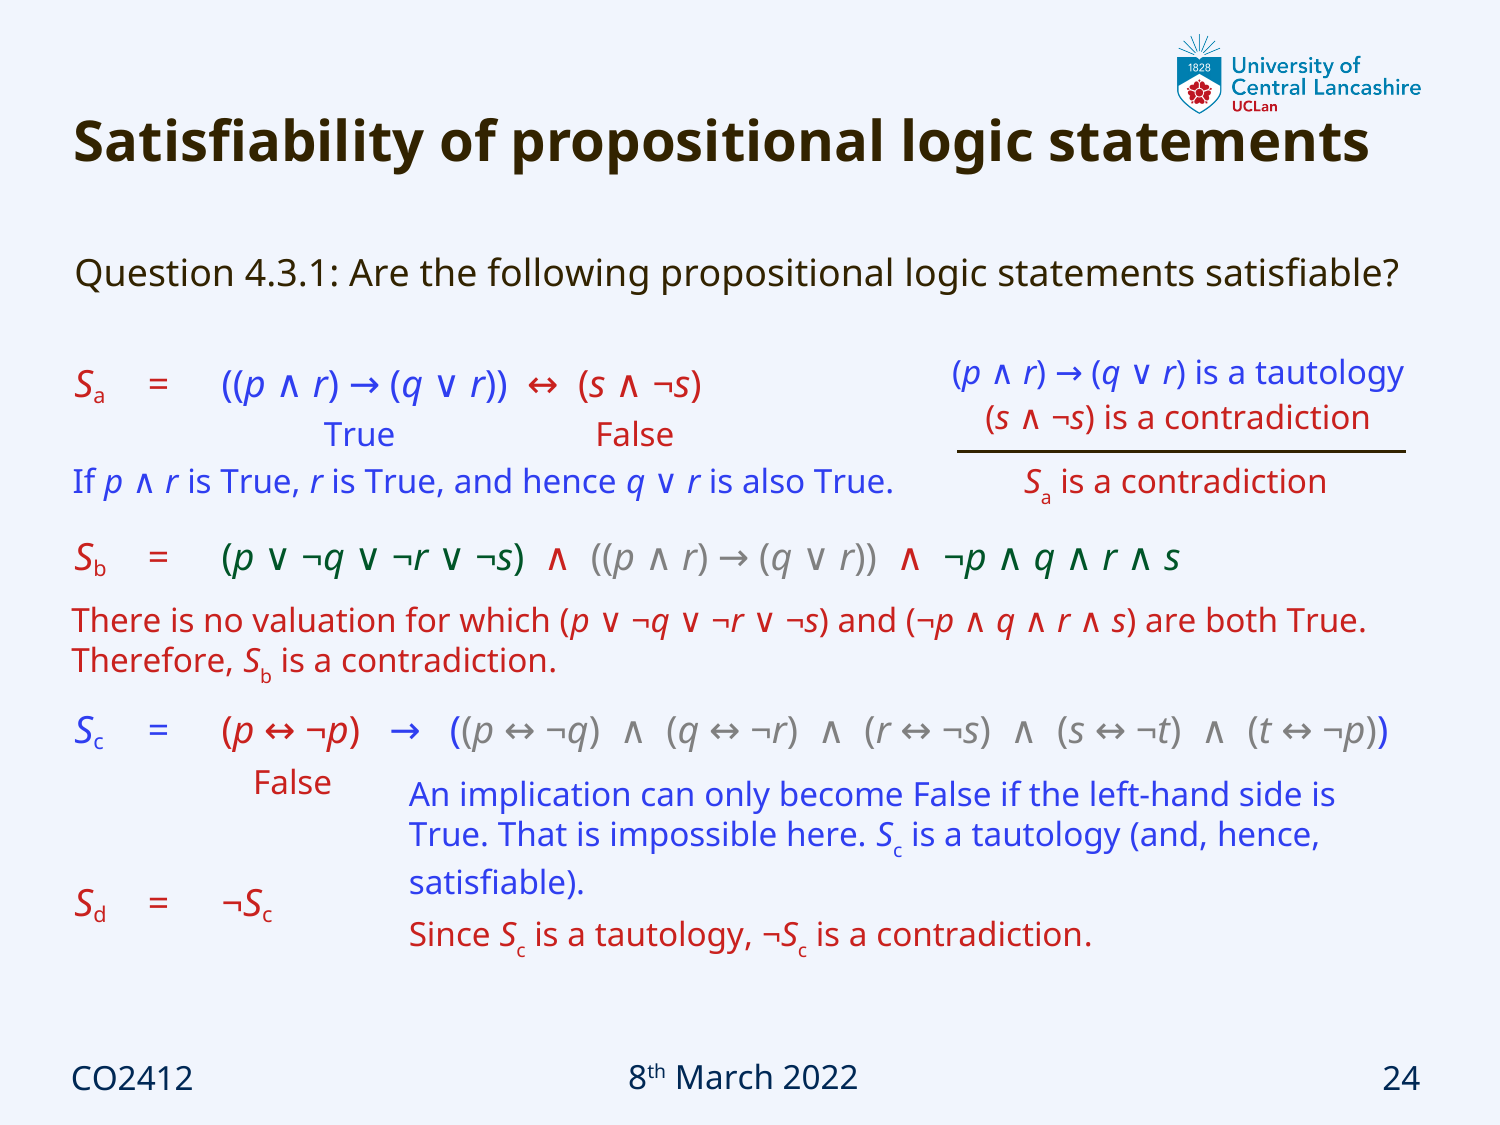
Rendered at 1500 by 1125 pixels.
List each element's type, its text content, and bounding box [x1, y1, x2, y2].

text_box False [238, 753, 384, 809]
picture [1177, 34, 1421, 93]
title Satisfiability of propositional logic statements [58, 93, 1475, 186]
text_box Since Sc is a tautology, ¬Sc is a contradiction. [394, 905, 1438, 969]
text_box Sa = ((p ∧ r) → (q ∨ r)) ↔ (s ∧ ¬s) Sb = (p ∨ ¬q ∨ ¬r ∨ ¬s) ∧ ((p ∧ r) → (q ∨ r)) ∧ ¬p ∧ q ∧ r ∧ s Sc = (p ↔ ¬p) → ((p ↔ ¬q) ∧ (q ↔ ¬r) ∧ (r ↔ ¬s) ∧ (s ↔ ¬t) ∧ (t ↔ ¬p)) Sd = ¬Sc [59, 346, 1435, 935]
text_box There is no valuation for which (p ∨ ¬q ∨ ¬r ∨ ¬s) and (¬p ∧ q ∧ r ∧ s) are both True. Therefore, Sb is a contradiction. [56, 591, 1415, 695]
text_box Question 4.3.1: Are the following propositional logic statements satisfiable? [59, 234, 1435, 341]
text_box If p ∧ r is True, r is True, and hence q ∨ r is also True. [57, 452, 927, 508]
text_box True [309, 405, 455, 452]
text_box False [580, 405, 726, 452]
text_box (p ∧ r) → (q ∨ r) is a tautology (s ∧ ¬s) is a contradiction [892, 343, 1465, 444]
text_box An implication can only become False if the left-hand side is True. That is impossible here. Sc is a tautology (and, hence, satisfiable). [394, 765, 1438, 869]
text_box Sa is a contradiction [971, 453, 1381, 516]
